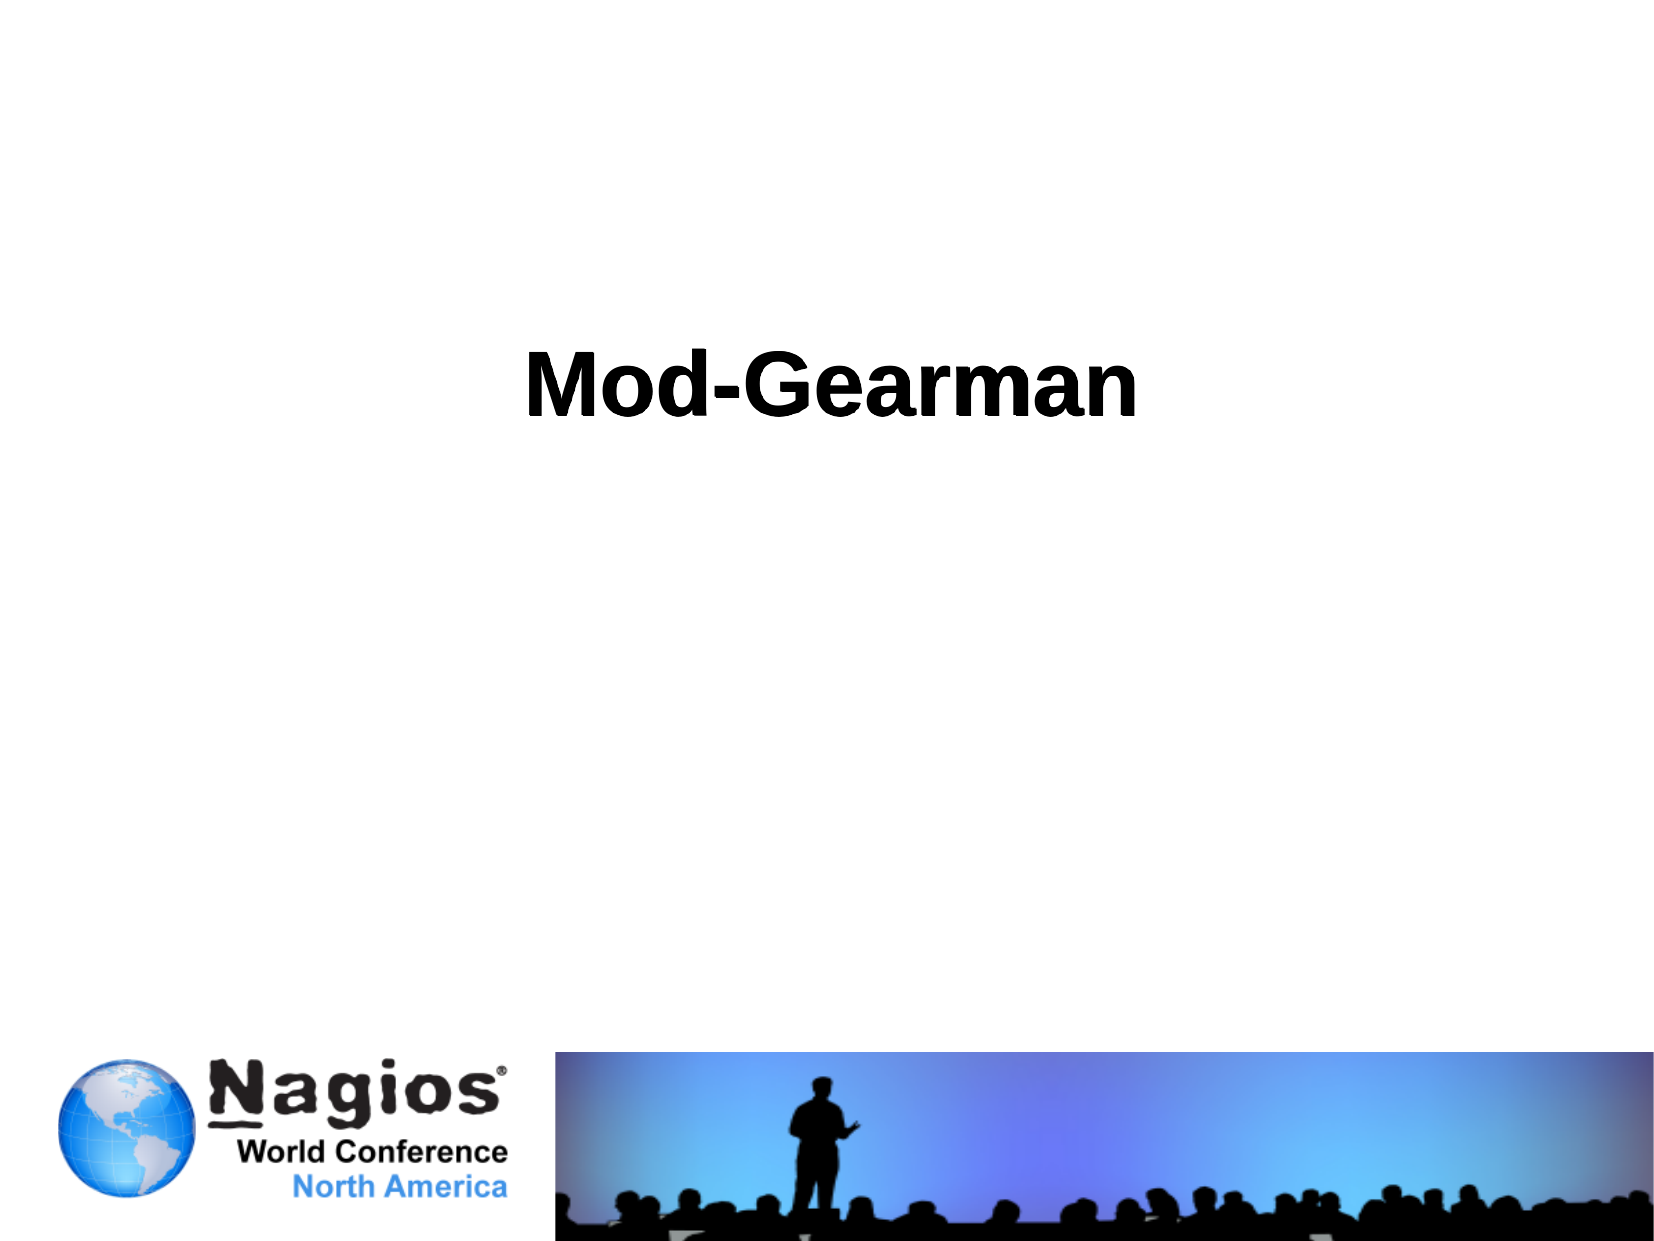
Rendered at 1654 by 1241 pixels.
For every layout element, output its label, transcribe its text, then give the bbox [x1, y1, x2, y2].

title Mod-Gearman [87, 280, 1576, 488]
picture [555, 1052, 1654, 1241]
picture [58, 1058, 509, 1228]
